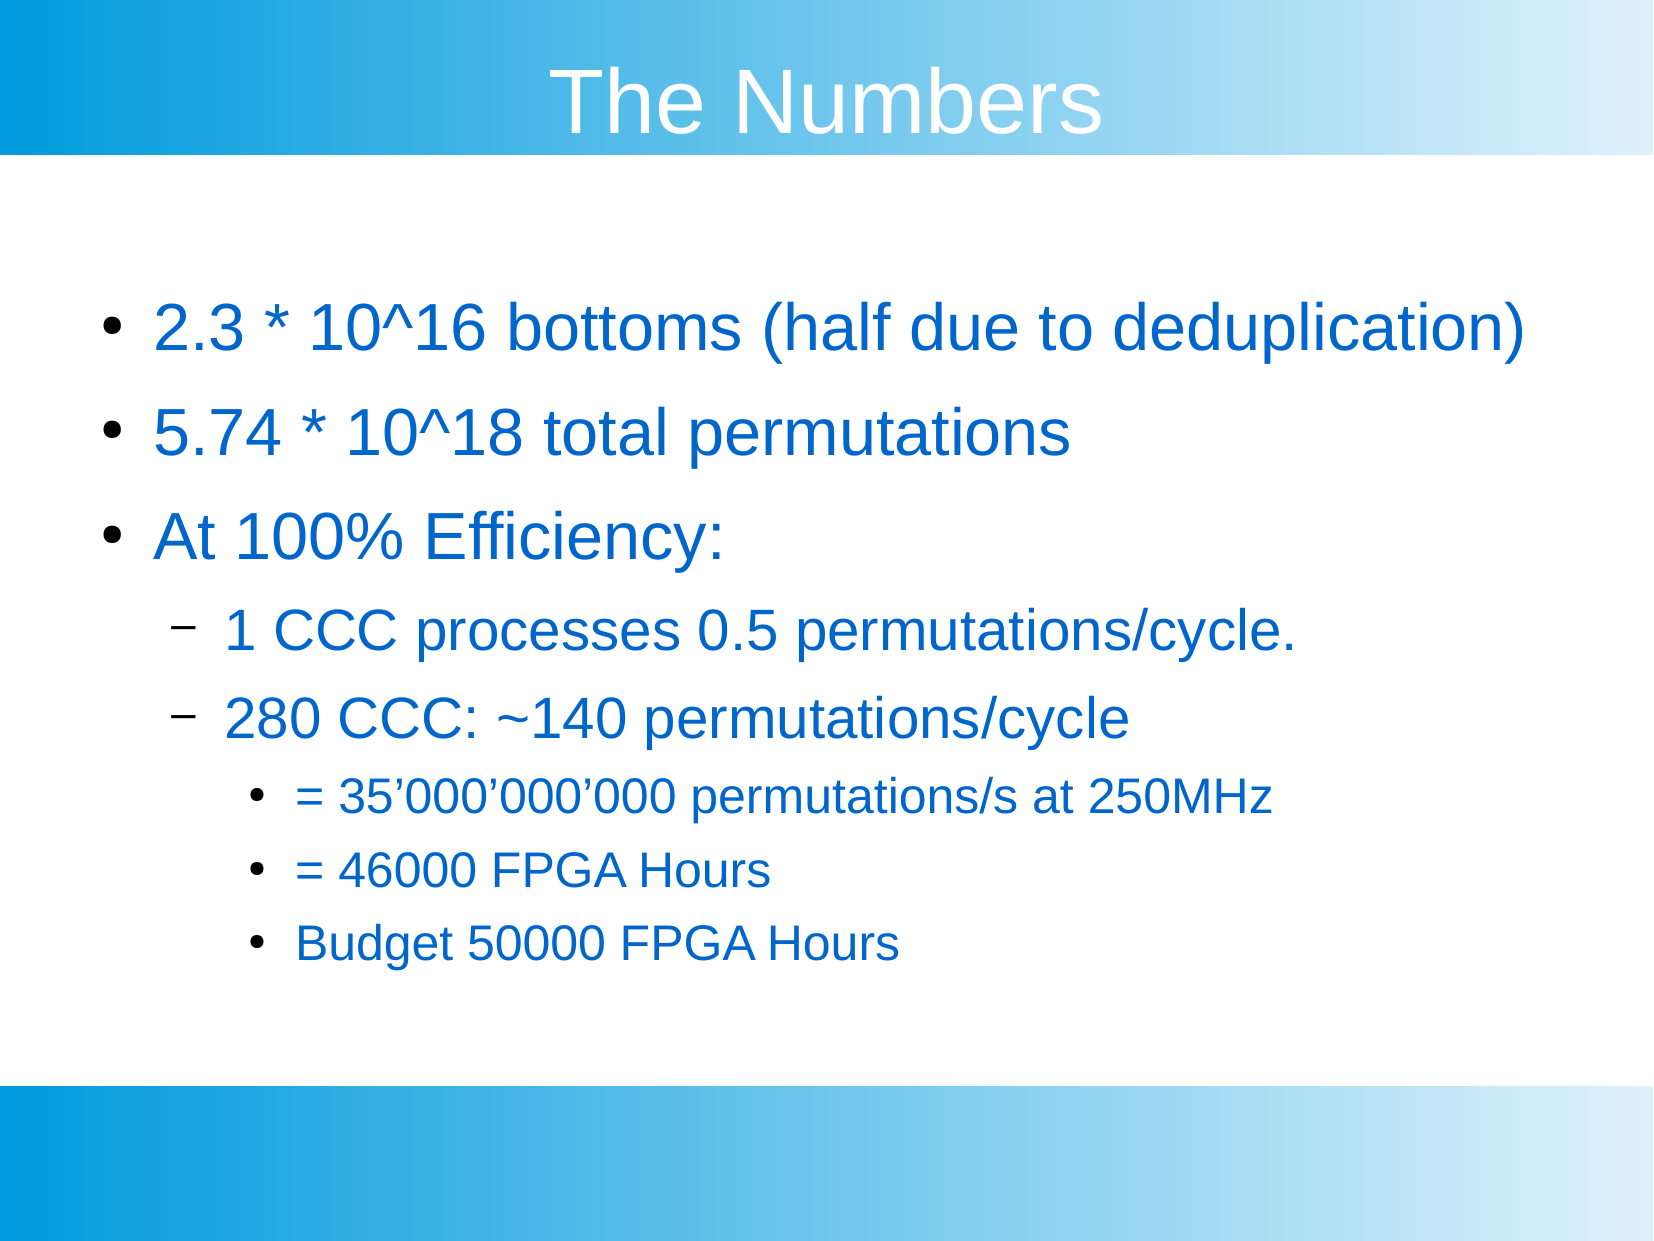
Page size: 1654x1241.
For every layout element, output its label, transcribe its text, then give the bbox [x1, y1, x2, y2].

title The Numbers [82, 49, 1571, 155]
list 2.3 * 10^16 bottoms (half due to deduplication) 5.74 * 10^18 total permutations At 100% Efficiency: 1 CCC processes 0.5 permutations/cycle. 280 CCC: ~140 permutations/cycle = 35’000’000’000 permutations/s at 250MHz = 46000 FPGA Hours Budget 50000 FPGA Hours [82, 290, 1571, 1010]
